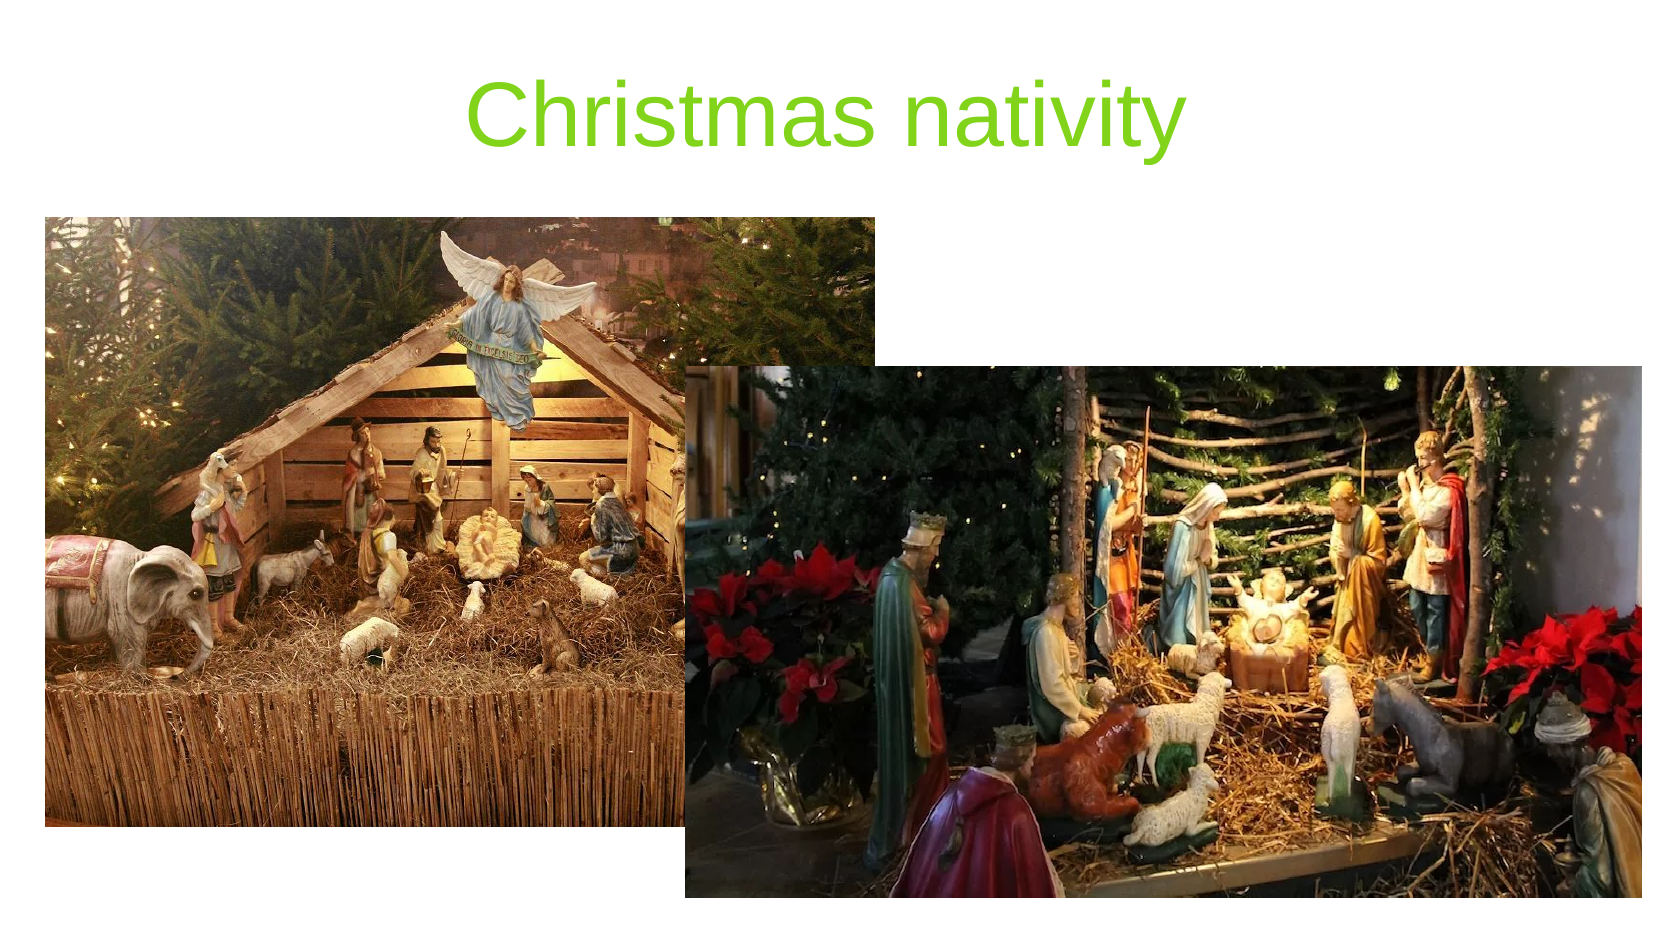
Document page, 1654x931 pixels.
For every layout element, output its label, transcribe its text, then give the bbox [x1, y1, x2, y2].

title Christmas nativity [82, 37, 1571, 193]
picture [45, 217, 1642, 898]
